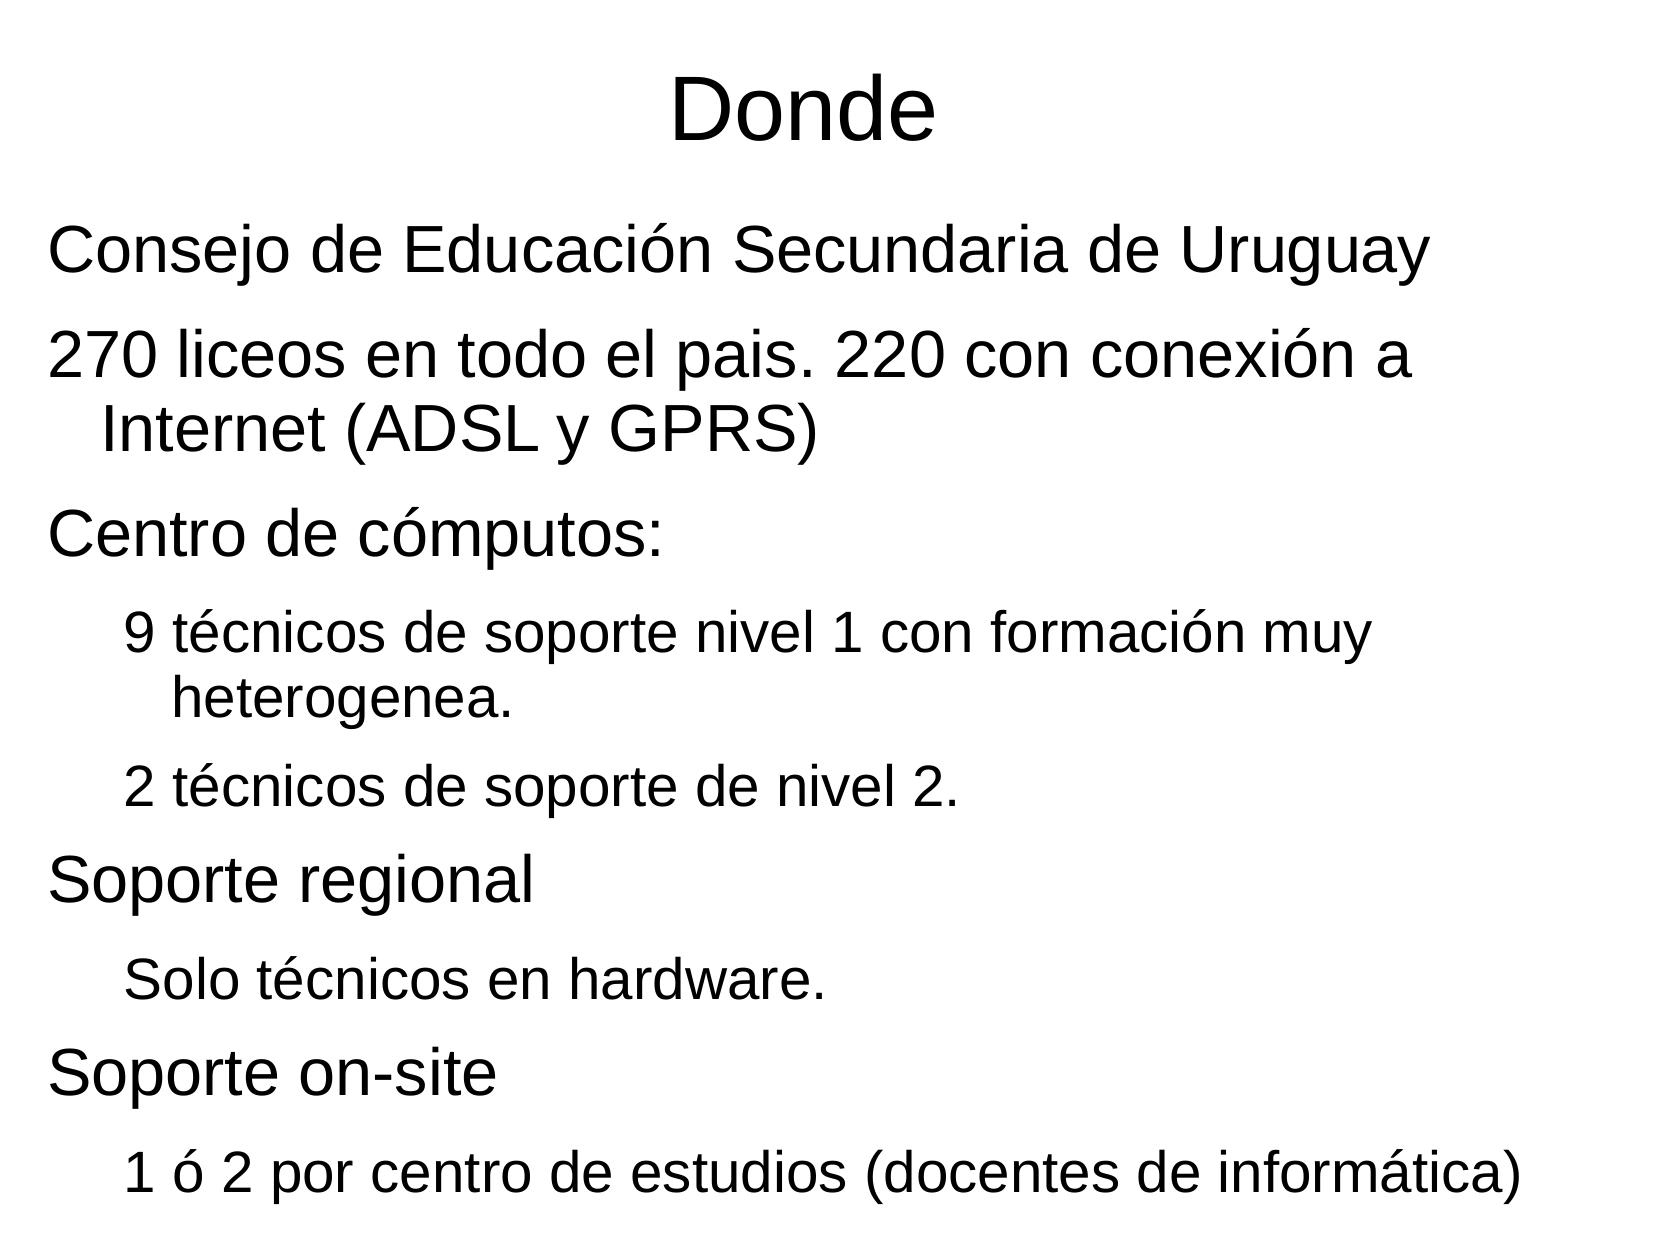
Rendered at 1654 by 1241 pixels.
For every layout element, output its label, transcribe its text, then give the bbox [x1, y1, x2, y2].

title Donde [59, 29, 1548, 187]
list Consejo de Educación Secundaria de Uruguay 270 liceos en todo el pais. 220 con conexión a Internet (ADSL y GPRS) Centro de cómputos: 9 técnicos de soporte nivel 1 con formación muy heterogenea. 2 técnicos de soporte de nivel 2. Soporte regional Solo técnicos en hardware. Soporte on-site 1 ó 2 por centro de estudios (docentes de informática) [29, 212, 1625, 1205]
